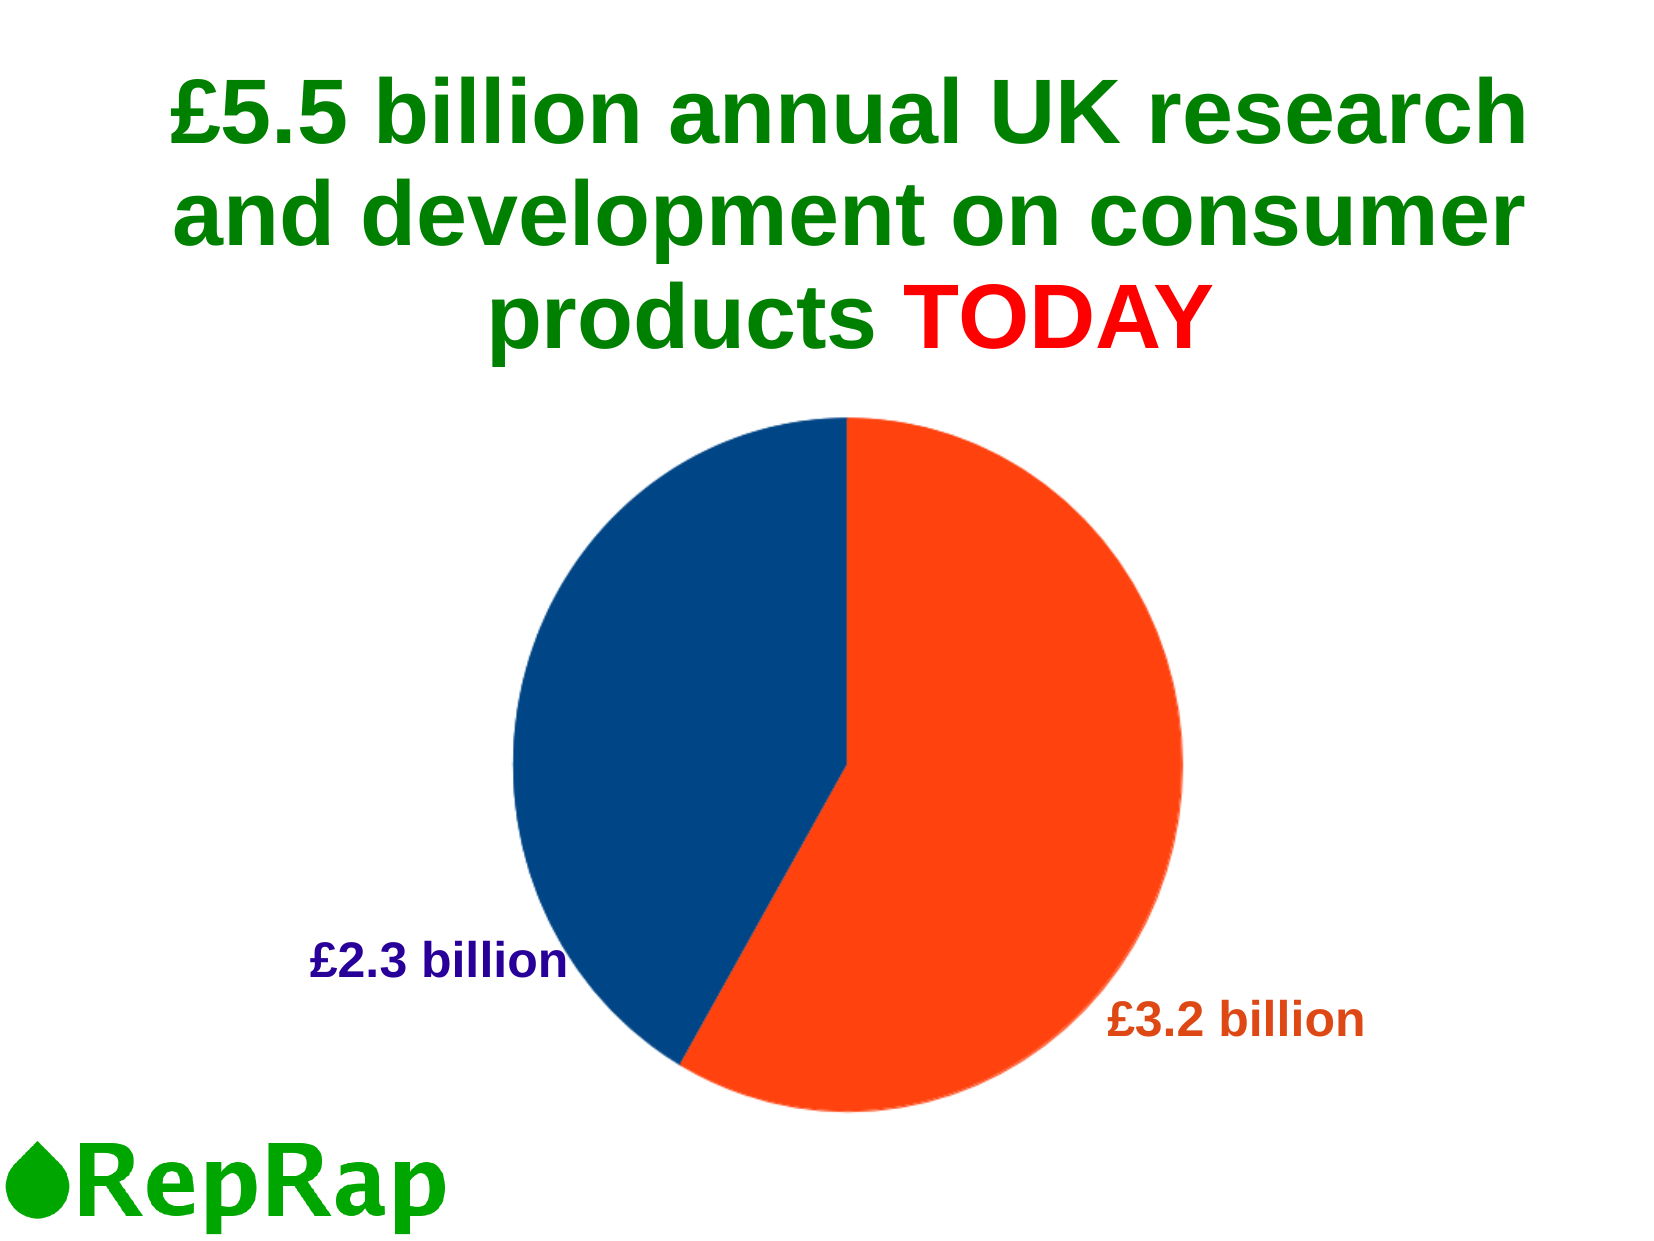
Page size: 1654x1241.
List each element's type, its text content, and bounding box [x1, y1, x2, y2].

picture [0, 1137, 451, 1240]
text_box £2.3 billion [295, 924, 621, 1005]
picture [501, 413, 1199, 1120]
text_box £3.2 billion [1092, 983, 1418, 1064]
title £5.5 billion annual UK research and development on consumer products TODAY [106, 28, 1595, 502]
